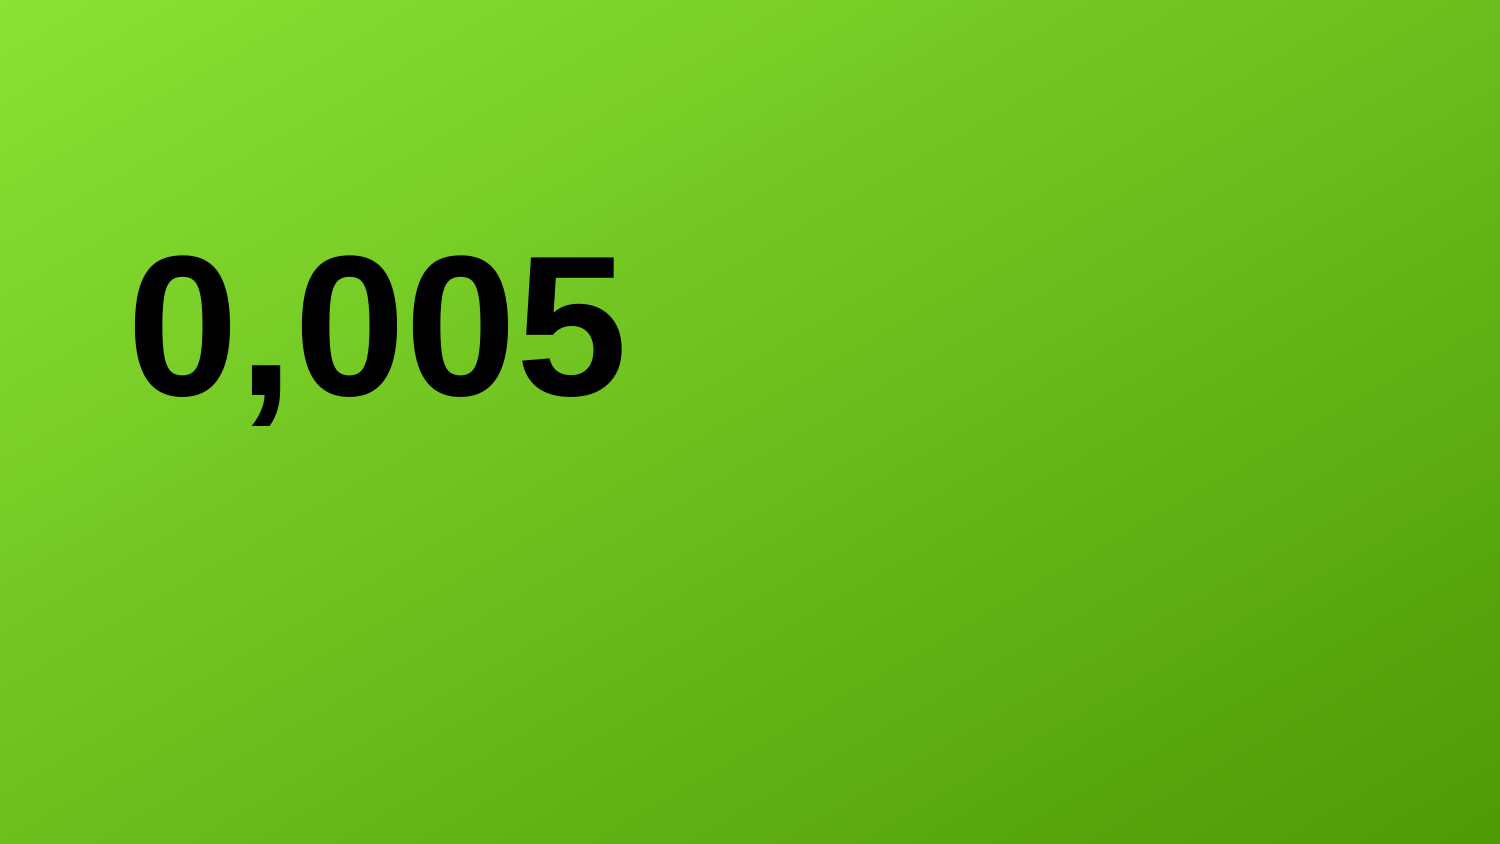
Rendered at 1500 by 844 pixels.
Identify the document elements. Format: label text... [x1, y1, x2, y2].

title 0,005 [112, 259, 1388, 450]
